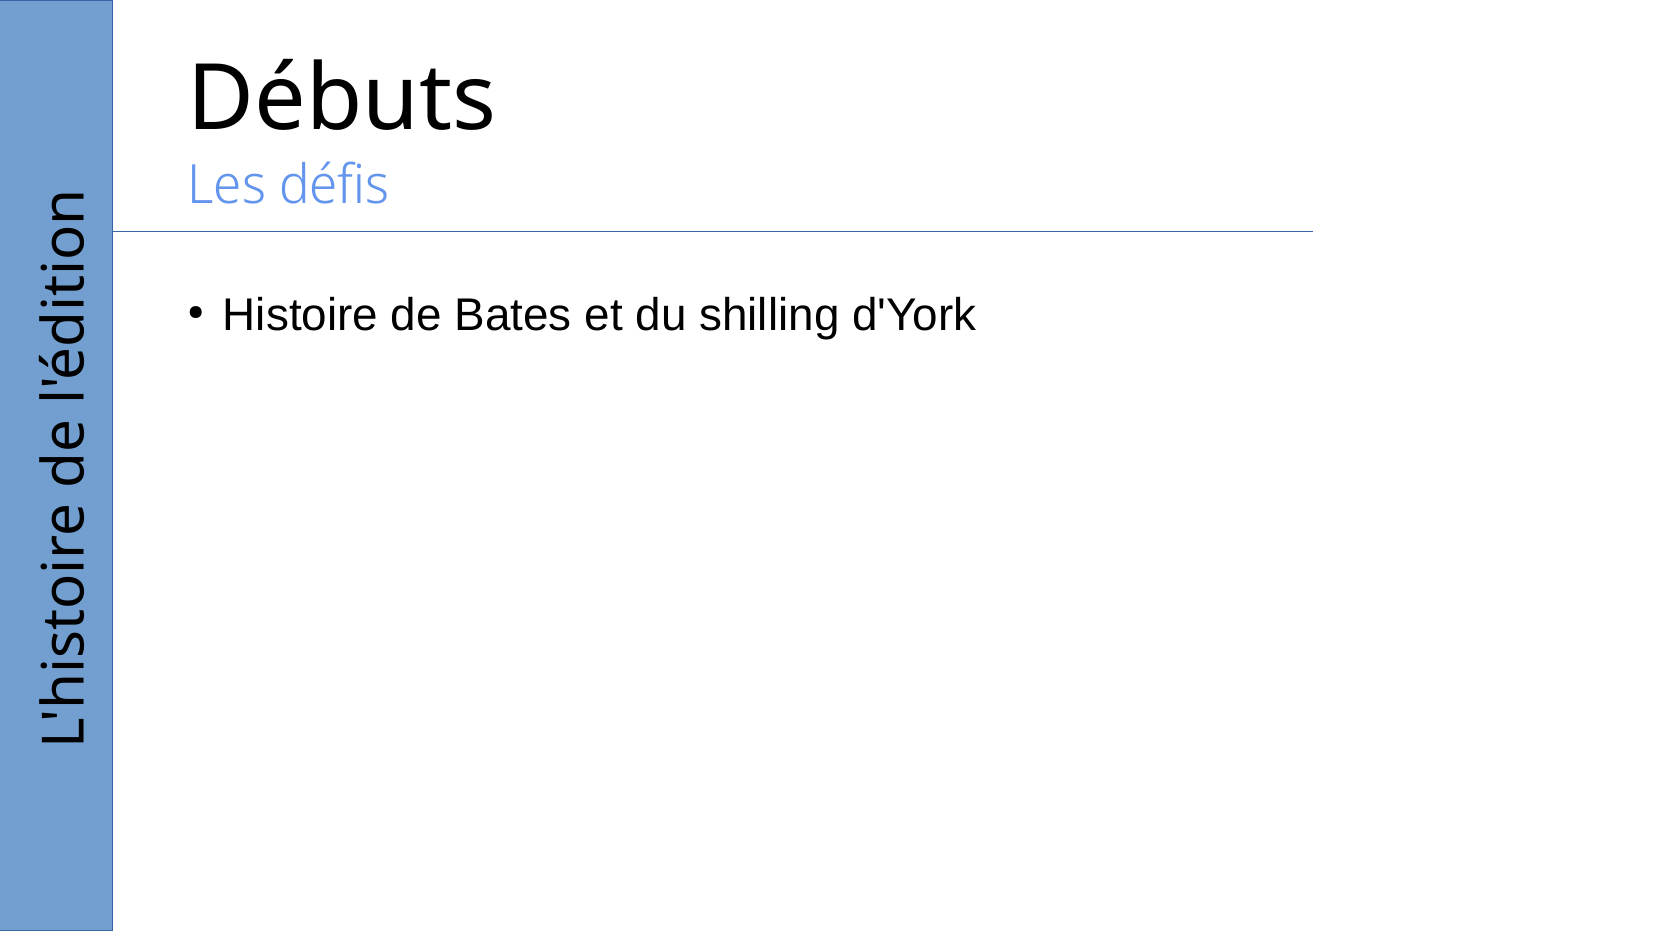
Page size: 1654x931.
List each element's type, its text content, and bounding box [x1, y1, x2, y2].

title Les défis [187, 125, 1571, 239]
text_box [0, 0, 113, 931]
title Débuts [187, 34, 1571, 125]
text_box L'histoire de l'édition [13, 37, 105, 901]
subtitle Histoire de Bates et du shilling d'York [187, 288, 1501, 826]
